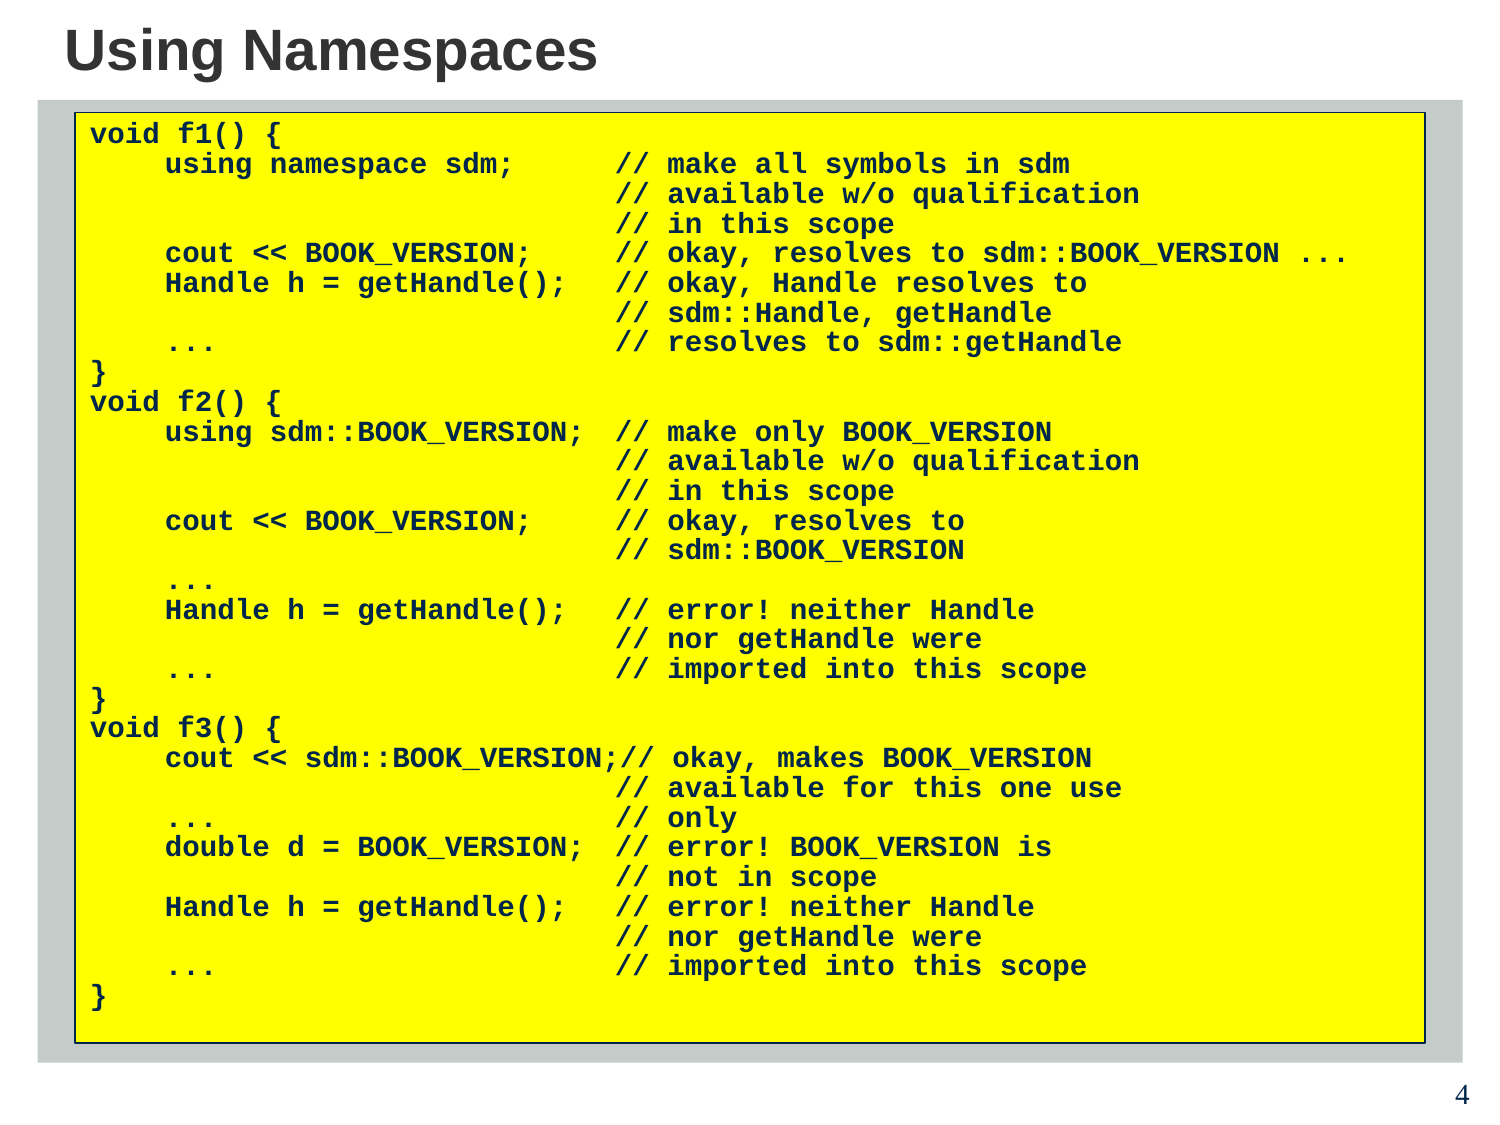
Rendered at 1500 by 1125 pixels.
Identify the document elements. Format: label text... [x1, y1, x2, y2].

text_box void f1() { using namespace sdm; // make all symbols in sdm // available w/o qualification // in this scope cout << BOOK_VERSION; // okay, resolves to sdm::BOOK_VERSION ... Handle h = getHandle(); // okay, Handle resolves to // sdm::Handle, getHandle ... // resolves to sdm::getHandle } void f2() { using sdm::BOOK_VERSION; // make only BOOK_VERSION // available w/o qualification // in this scope cout << BOOK_VERSION; // okay, resolves to // sdm::BOOK_VERSION ... Handle h = getHandle(); // error! neither Handle // nor getHandle were ... // imported into this scope } void f3() { cout << sdm::BOOK_VERSION;// okay, makes BOOK_VERSION // available for this one use ... // only double d = BOOK_VERSION; // error! BOOK_VERSION is // not in scope Handle h = getHandle(); // error! neither Handle // nor getHandle were ... // imported into this scope } [75, 112, 1426, 1125]
list [37, 99, 1463, 1063]
title Using Namespaces [50, 0, 1450, 91]
